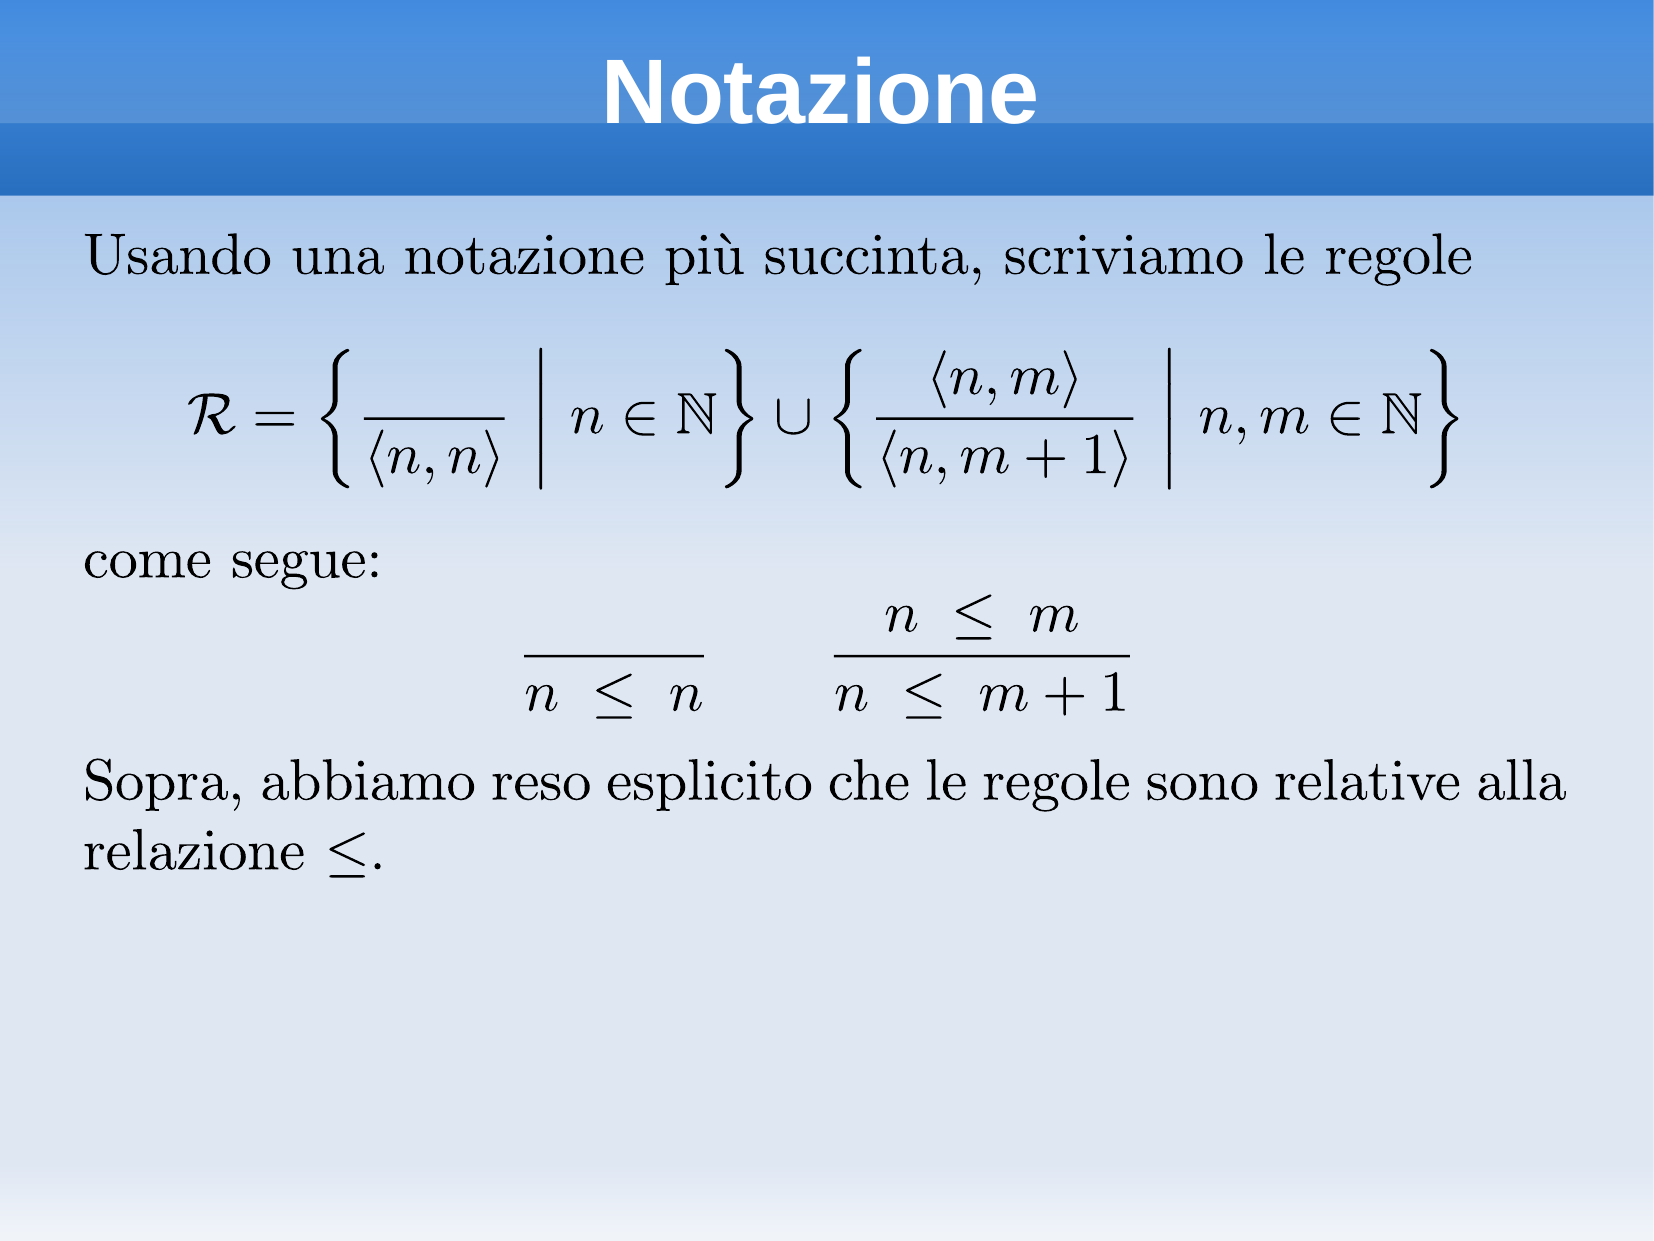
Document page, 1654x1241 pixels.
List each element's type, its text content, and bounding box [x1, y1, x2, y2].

title Notazione [76, 0, 1565, 196]
picture [0, 0, 1654, 1241]
text_box [82, 233, 1567, 878]
